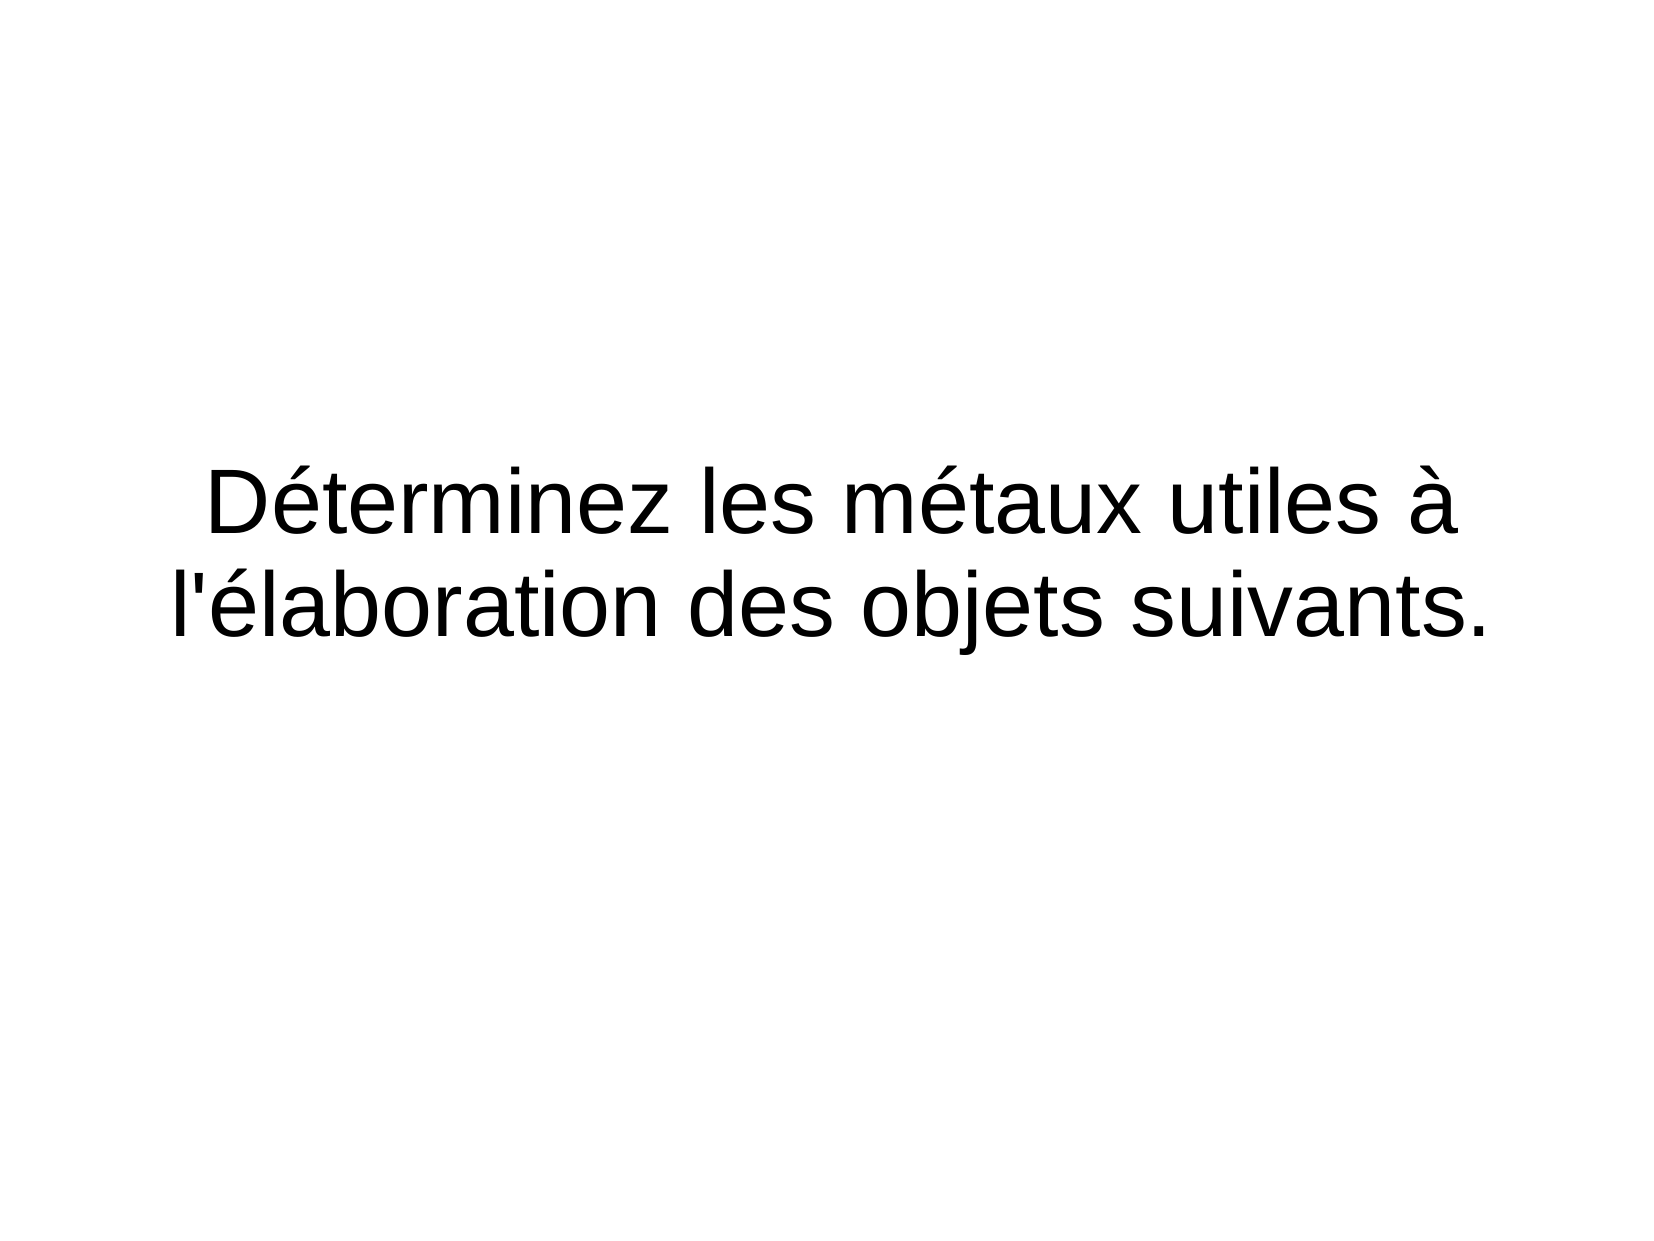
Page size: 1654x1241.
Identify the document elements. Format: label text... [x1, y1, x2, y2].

title Déterminez les métaux utiles à l'élaboration des objets suivants. [88, 450, 1577, 657]
